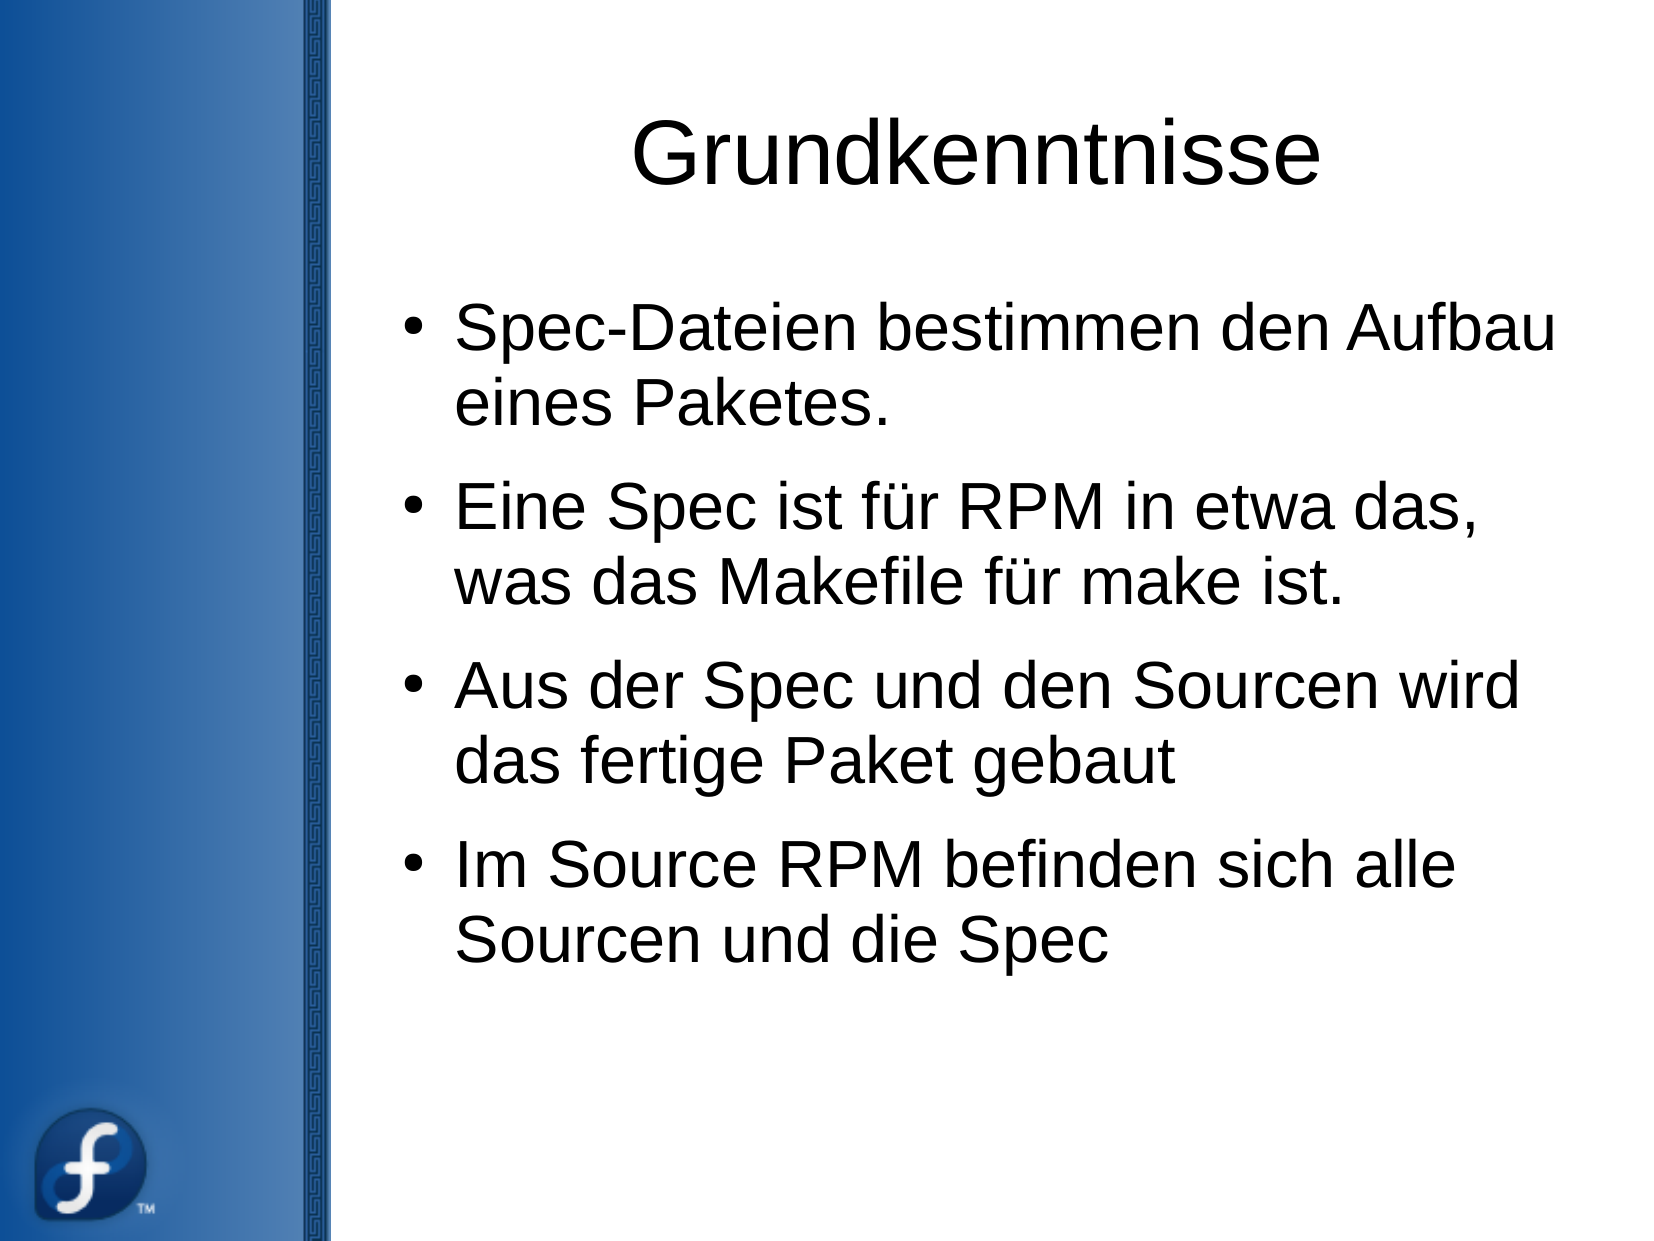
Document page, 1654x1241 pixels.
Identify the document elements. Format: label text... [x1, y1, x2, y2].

list Spec-Dateien bestimmen den Aufbau eines Paketes. Eine Spec ist für RPM in etwa das, was das Makefile für make ist. Aus der Spec und den Sourcen wird das fertige Paket gebaut Im Source RPM befinden sich alle Sourcen und die Spec [383, 290, 1571, 1094]
title Grundkenntnisse [383, 56, 1571, 250]
picture [0, 0, 331, 1241]
